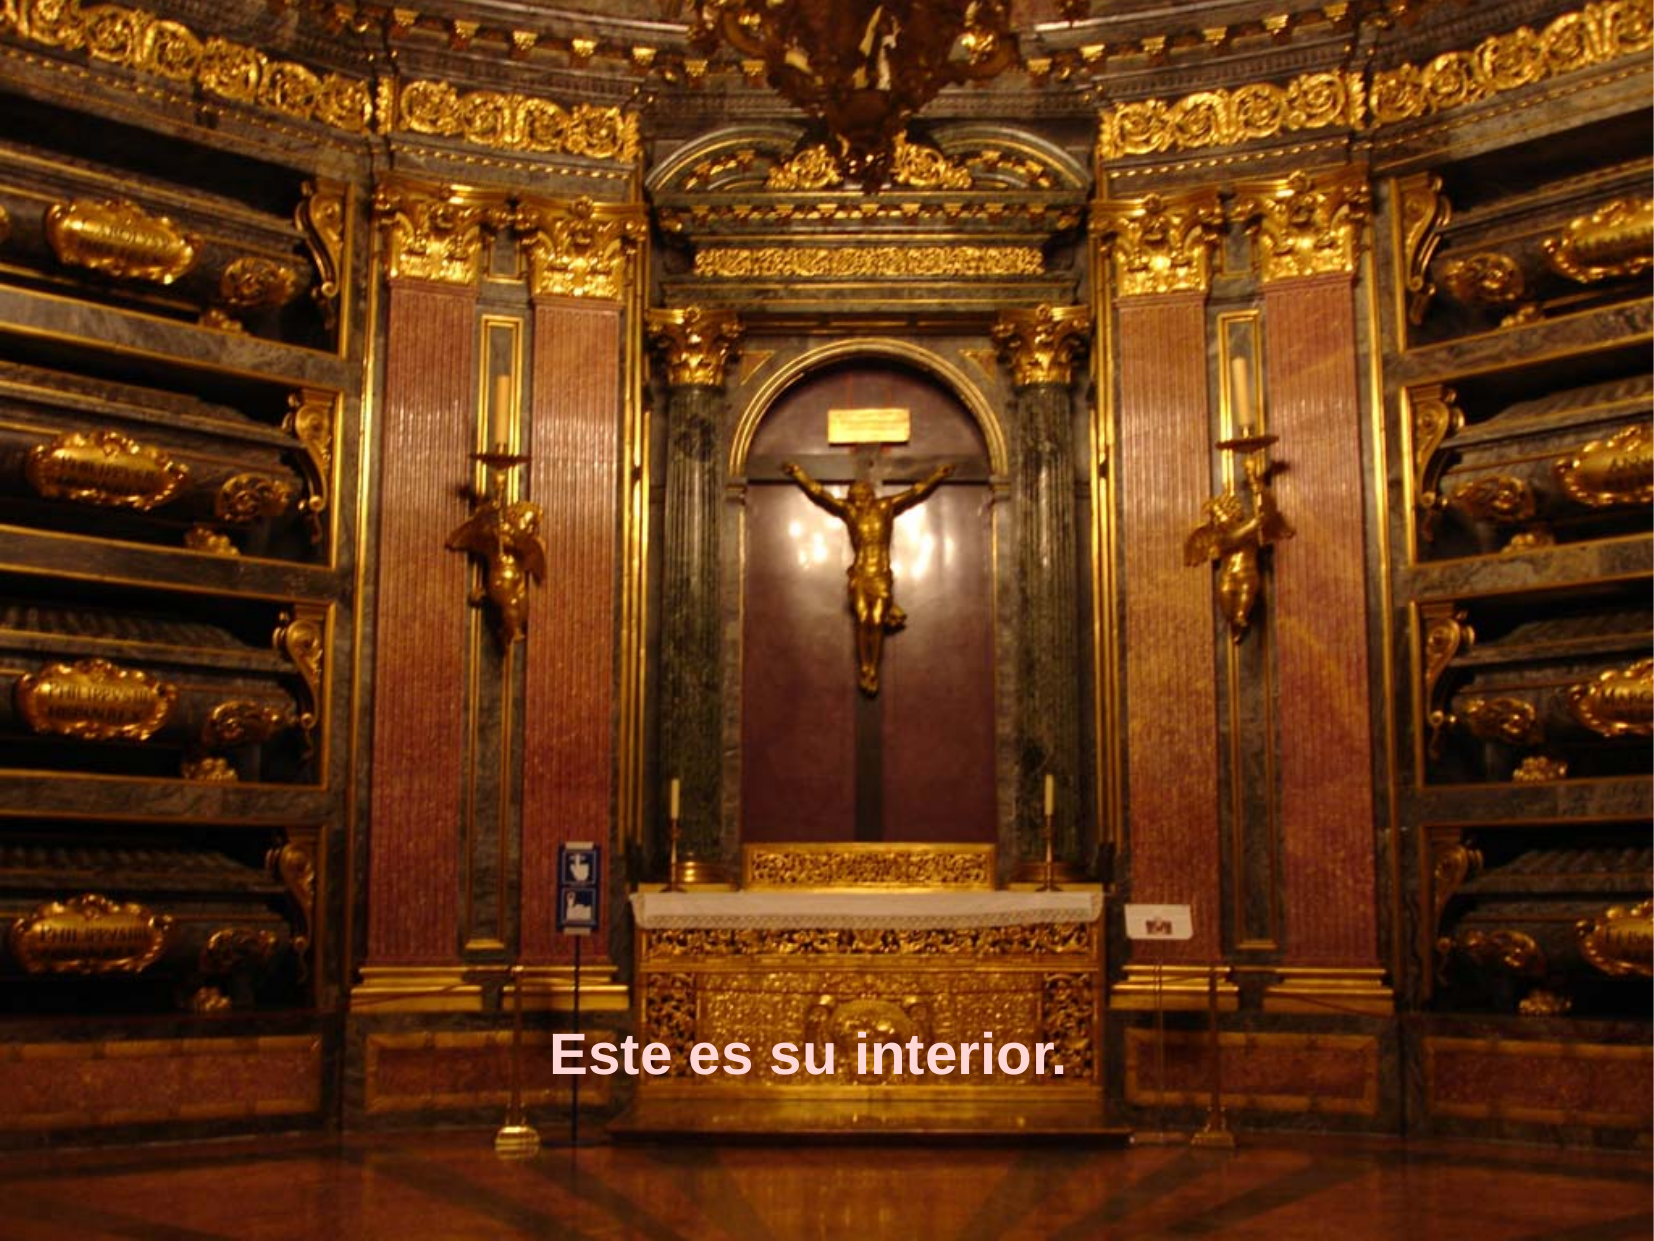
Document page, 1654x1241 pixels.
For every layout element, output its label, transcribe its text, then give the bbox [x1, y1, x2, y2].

picture [0, 0, 1654, 1241]
title Este es su interior. [472, 950, 1146, 1158]
